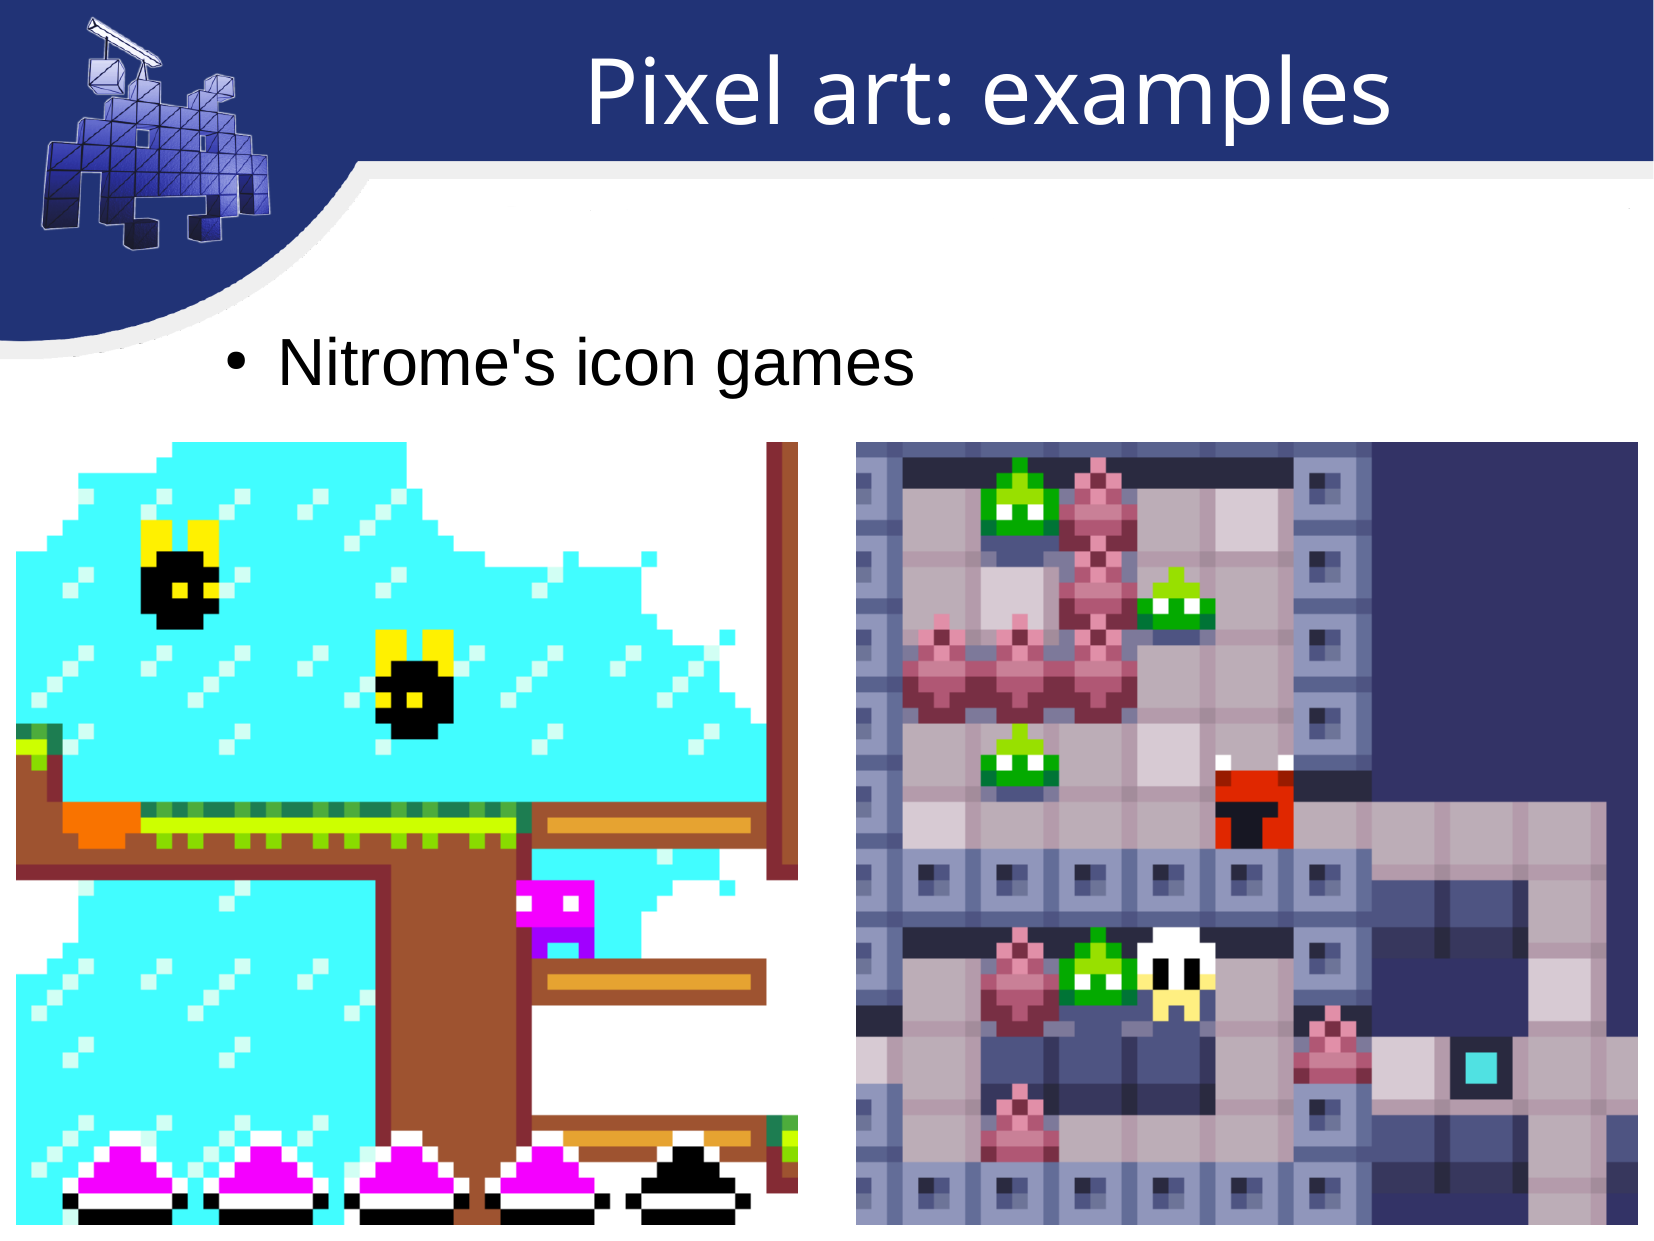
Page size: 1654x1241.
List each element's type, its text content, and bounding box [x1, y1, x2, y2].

title Pixel art: examples [354, 35, 1625, 142]
picture [0, 0, 1654, 1225]
list Nitrome's icon games [206, 324, 1595, 1078]
